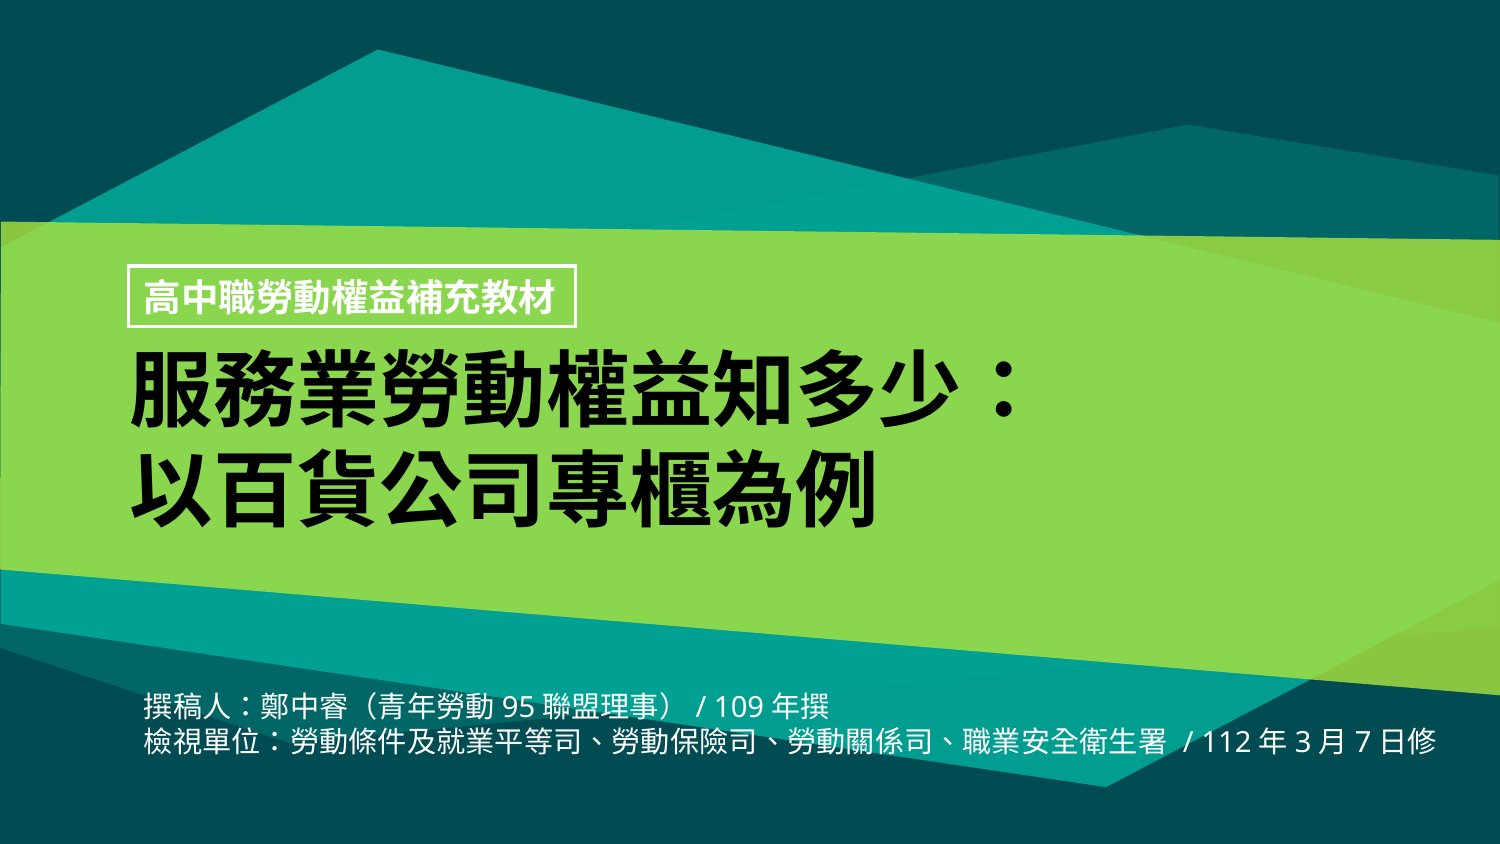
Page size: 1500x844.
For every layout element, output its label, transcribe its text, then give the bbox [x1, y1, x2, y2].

title 服務業勞動權益知多少：以百貨公司專櫃為例 [115, 301, 1052, 574]
text_box 高中職勞動權益補充教材 [128, 265, 576, 327]
text_box 撰稿人：鄭中睿（青年勞動95聯盟理事）/ 109年撰 檢視單位：勞動條件及就業平等司、勞動保險司、勞動關係司、職業安全衛生署 / 112年3月7日修 [128, 681, 1414, 768]
